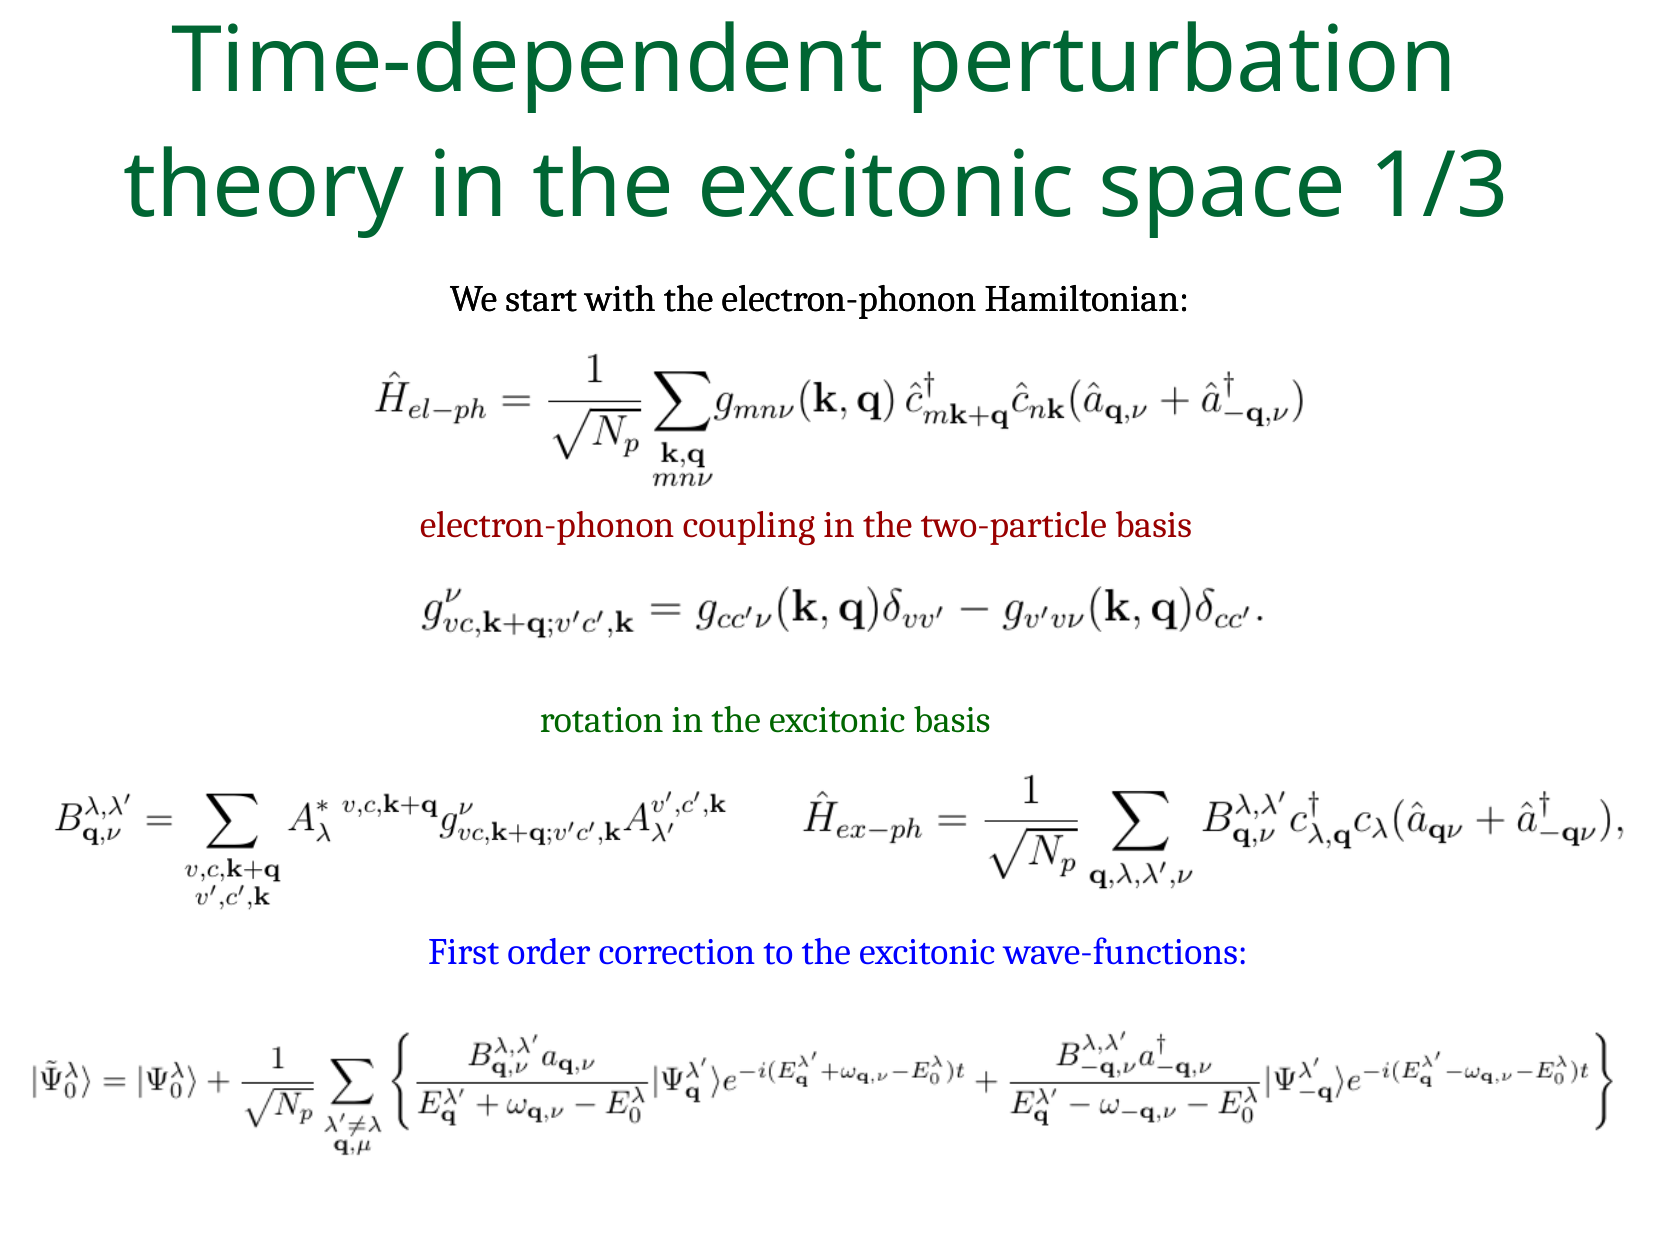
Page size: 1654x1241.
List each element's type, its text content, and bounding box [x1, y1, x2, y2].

text_box electron-phonon coupling in the two-particle basis [405, 496, 1244, 556]
title Time-dependent perturbation theory in the excitonic space 1/3 [0, 0, 1654, 288]
picture [384, 537, 1291, 683]
text_box First order correction to the excitonic wave-functions: [405, 923, 1312, 982]
picture [768, 750, 1654, 916]
text_box rotation in the excitonic basis [525, 691, 1036, 751]
picture [15, 1019, 1622, 1166]
picture [18, 750, 746, 924]
text_box We start with the electron-phonon Hamiltonian: [435, 270, 1242, 329]
picture [323, 329, 1336, 511]
